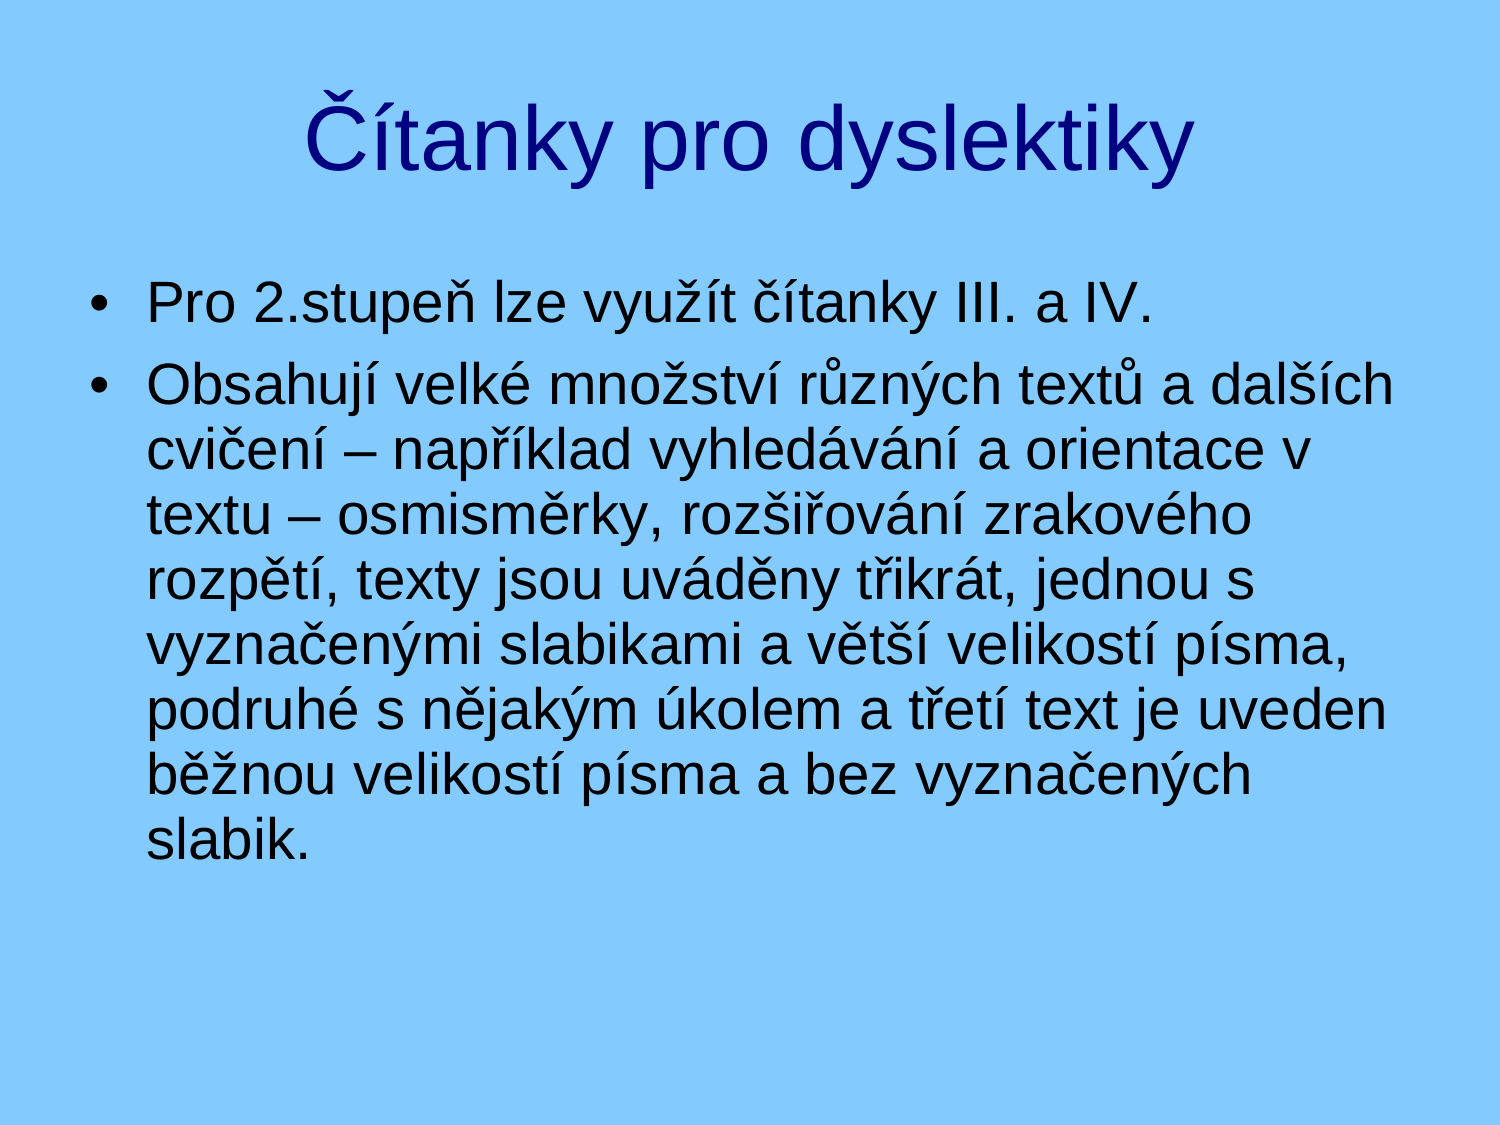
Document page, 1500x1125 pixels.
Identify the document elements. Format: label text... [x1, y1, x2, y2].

title Čítanky pro dyslektiky [75, 21, 1426, 257]
list Pro 2.stupeň lze využít čítanky III. a IV. Obsahují velké množství různých textů a dalších cvičení – například vyhledávání a orientace v textu – osmisměrky, rozšiřování zrakového rozpětí, texty jsou uváděny třikrát, jednou s vyznačenými slabikami a větší velikostí písma, podruhé s nějakým úkolem a třetí text je uveden běžnou velikostí písma a bez vyznačených slabik. [75, 262, 1426, 1006]
